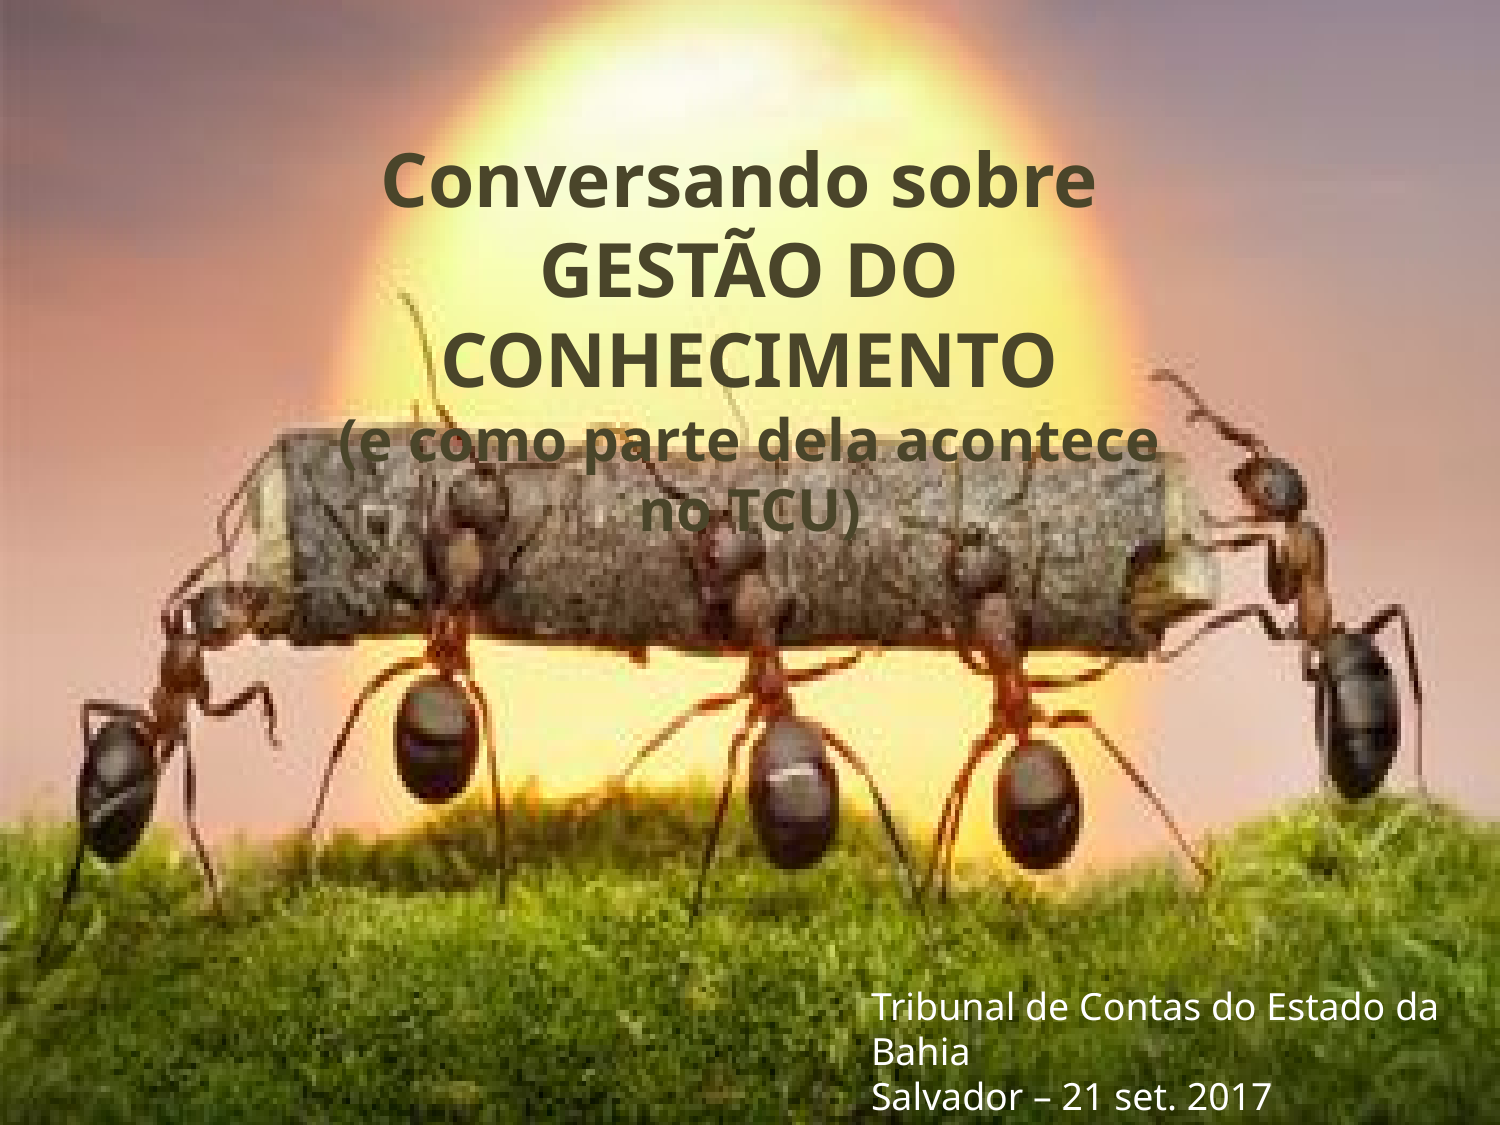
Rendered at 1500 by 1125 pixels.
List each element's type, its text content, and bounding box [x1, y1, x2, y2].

text_box Tribunal de Contas do Estado da Bahia Salvador – 21 set. 2017 [856, 975, 1483, 1125]
text_box Conversando sobre GESTÃO DO CONHECIMENTO (e como parte dela acontece no TCU) [282, 125, 1216, 551]
picture [0, 0, 1500, 1125]
